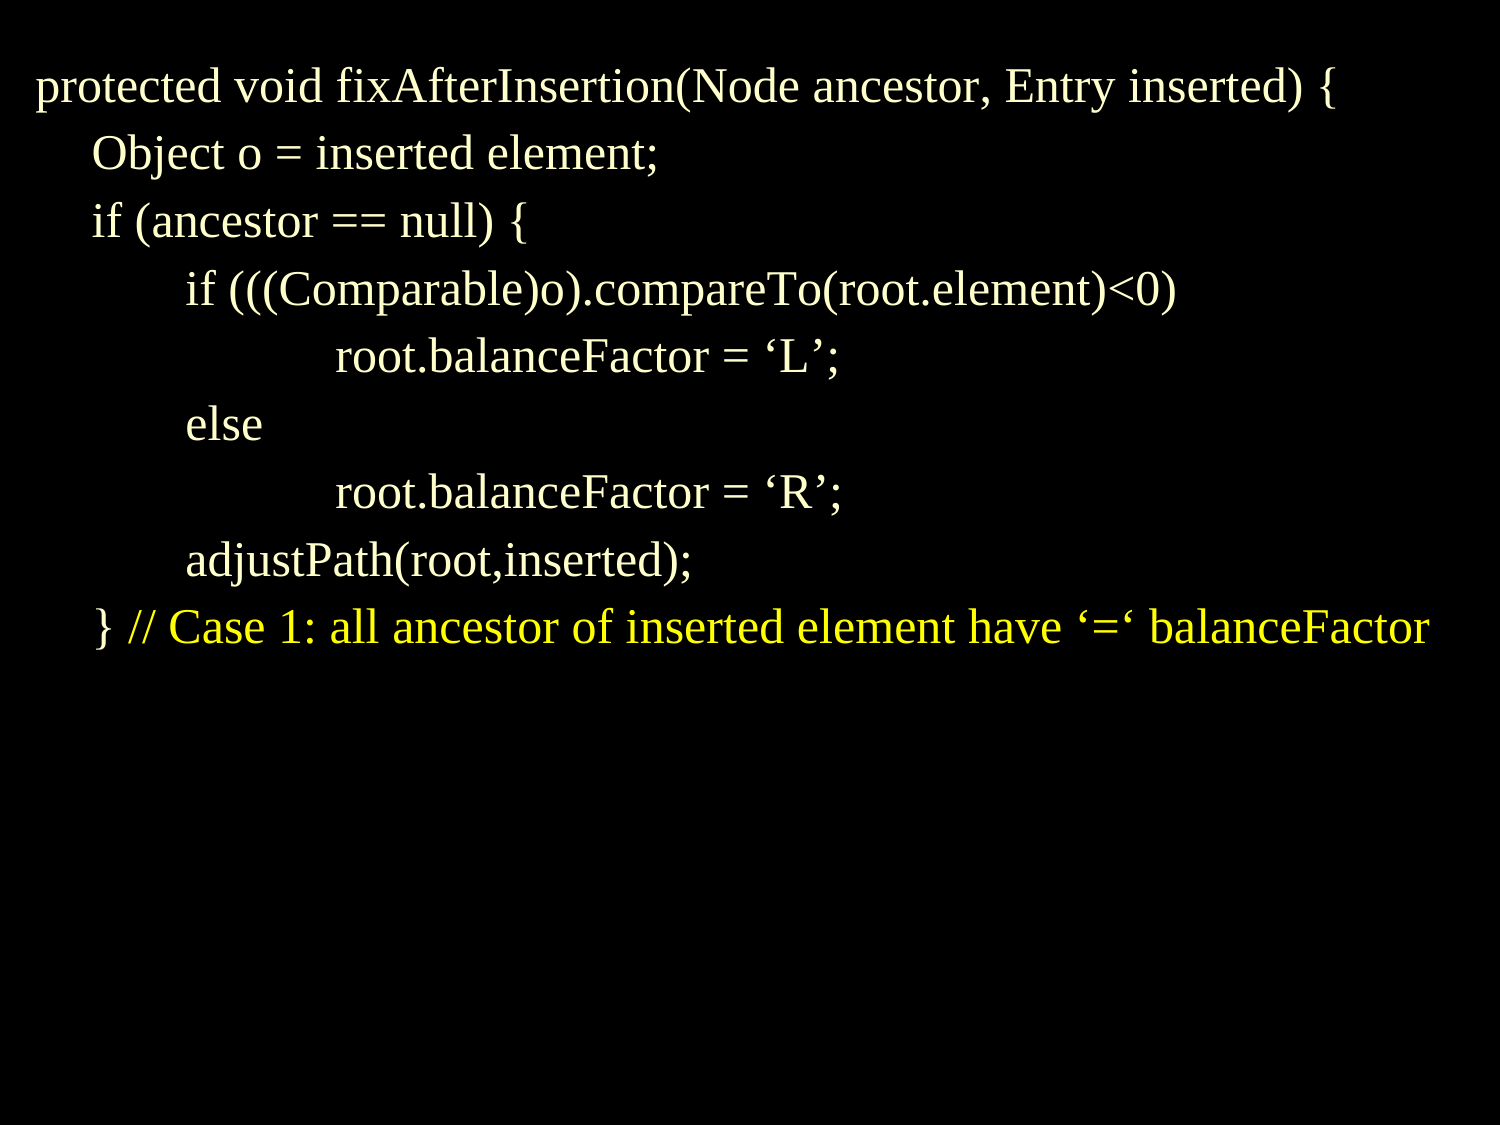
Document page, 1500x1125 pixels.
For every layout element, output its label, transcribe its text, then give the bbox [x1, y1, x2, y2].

list protected void fixAfterInsertion(Node ancestor, Entry inserted) { Object o = inserted element; if (ancestor == null) { if (((Comparable)o).compareTo(root.element)<0) root.balanceFactor = ‘L’; else root.balanceFactor = ‘R’; adjustPath(root,inserted); } // Case 1: all ancestor of inserted element have ‘=‘ balanceFactor [20, 49, 1480, 1063]
